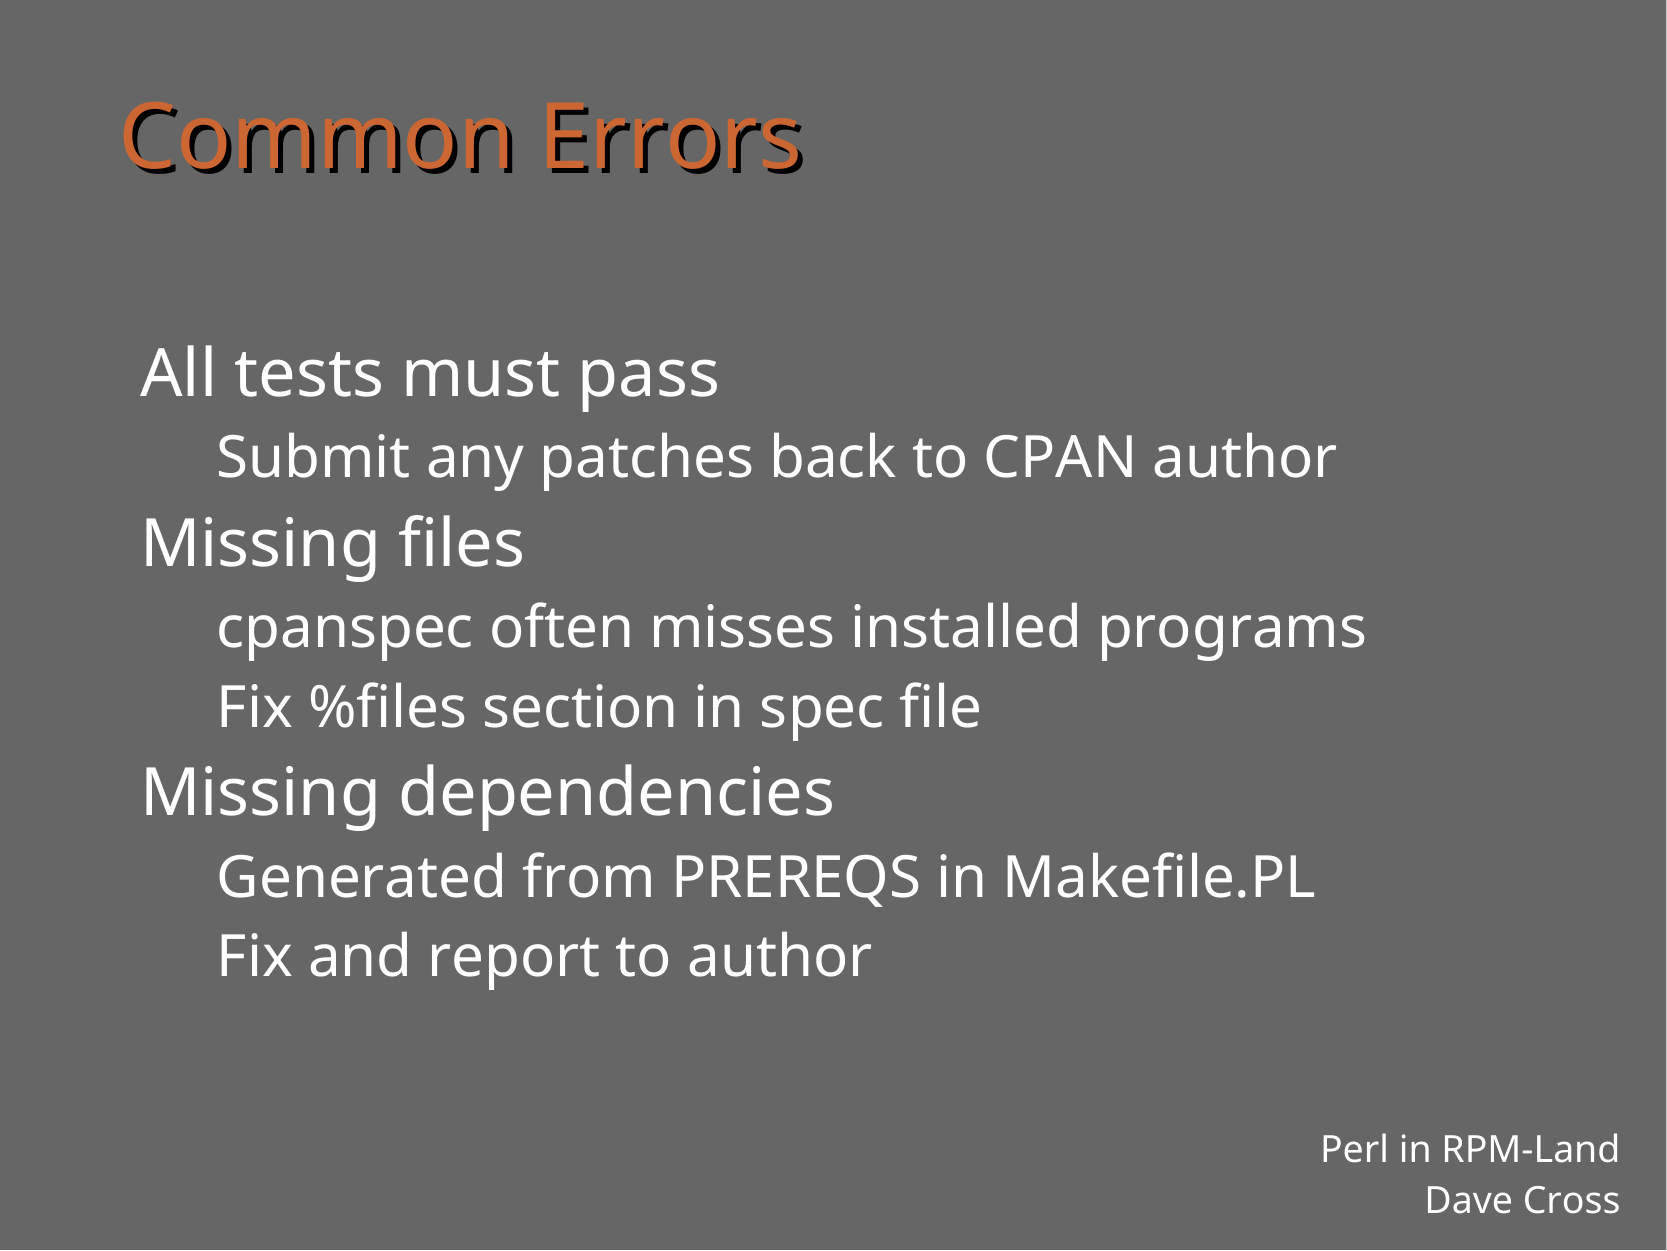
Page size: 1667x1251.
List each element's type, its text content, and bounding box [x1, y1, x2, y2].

title Common Errors [118, 59, 1542, 207]
list All tests must pass Submit any patches back to CPAN author Missing files cpanspec often misses installed programs Fix %files section in spec file Missing dependencies Generated from PREREQS in Makefile.PL Fix and report to author [122, 324, 1546, 1123]
